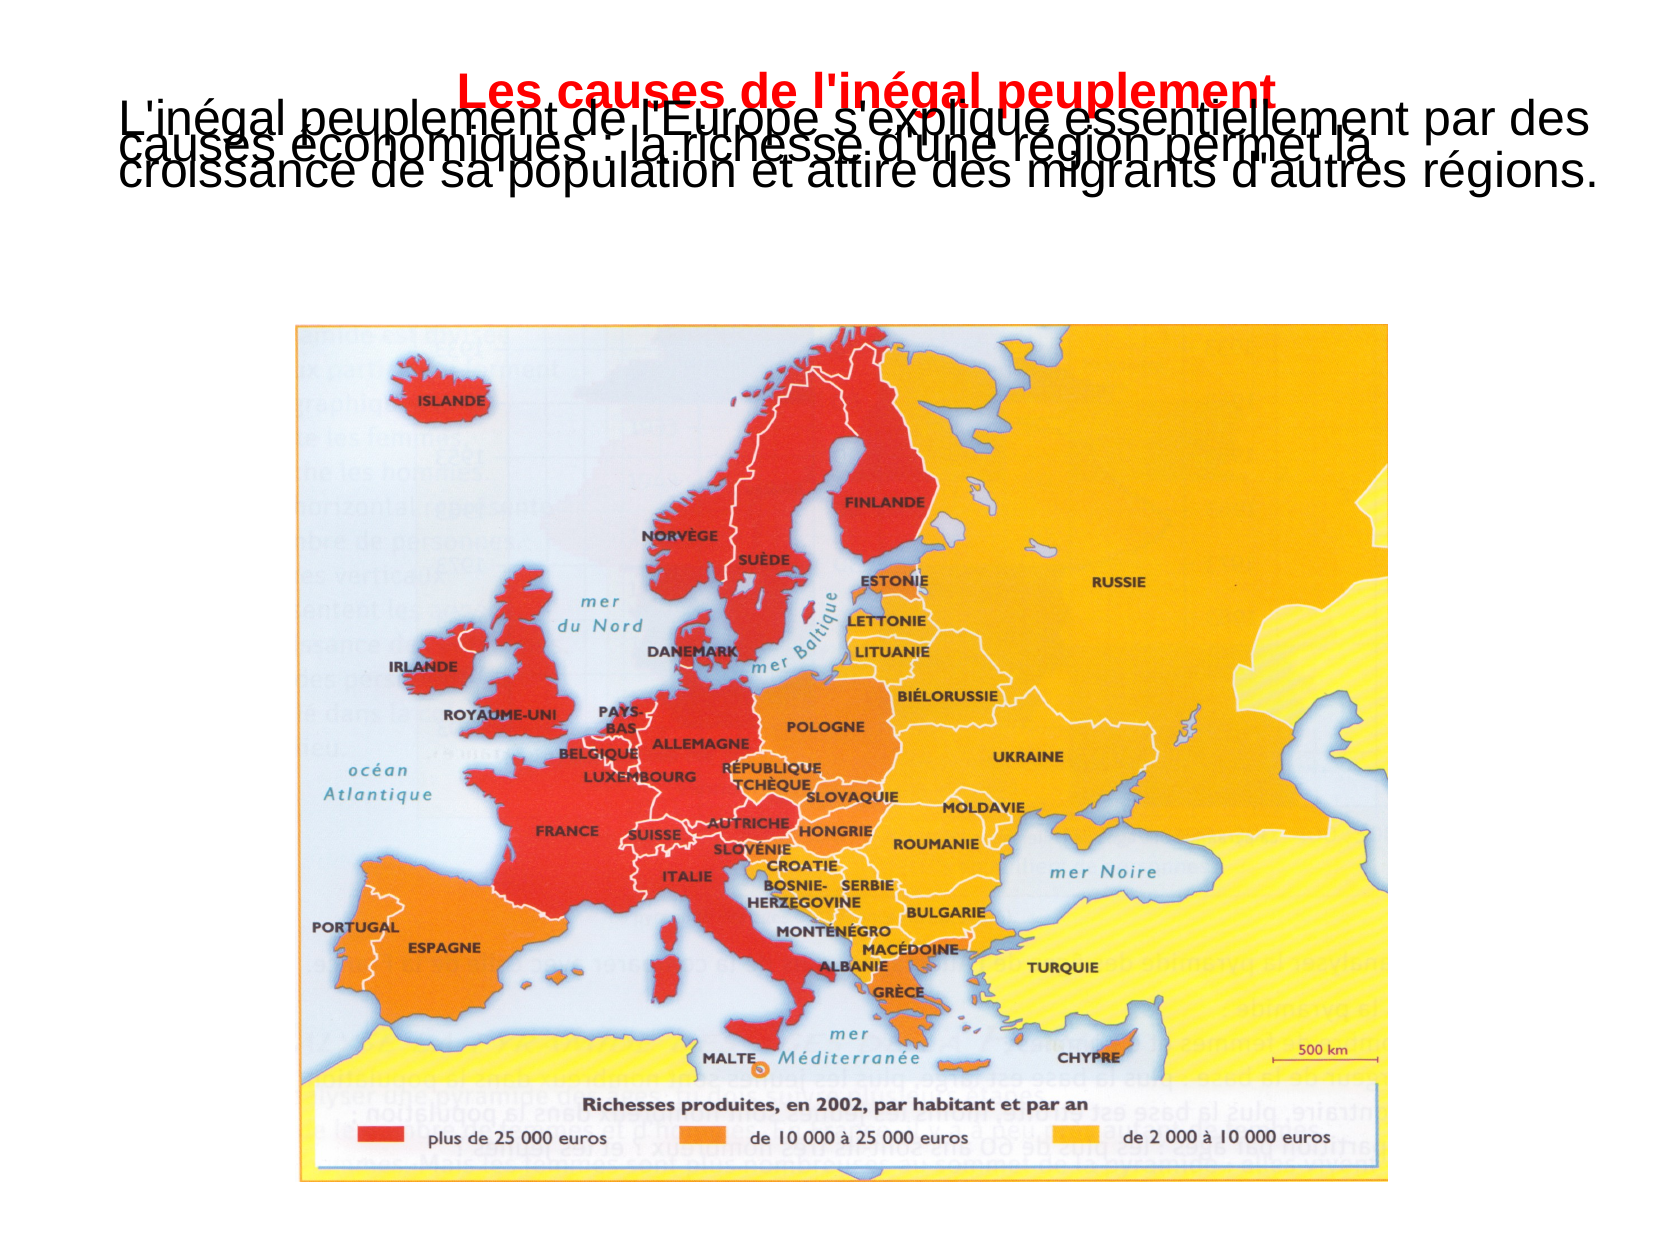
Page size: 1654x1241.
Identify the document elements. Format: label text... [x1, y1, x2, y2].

picture [295, 324, 1388, 1182]
text_box Les causes de l'inégal peuplement L'inégal peuplement de l'Europe s'explique essentiellement par des causes économiques : la richesse d'une région permet la croissance de sa population et attire des migrants d'autres régions. [88, 56, 1646, 296]
